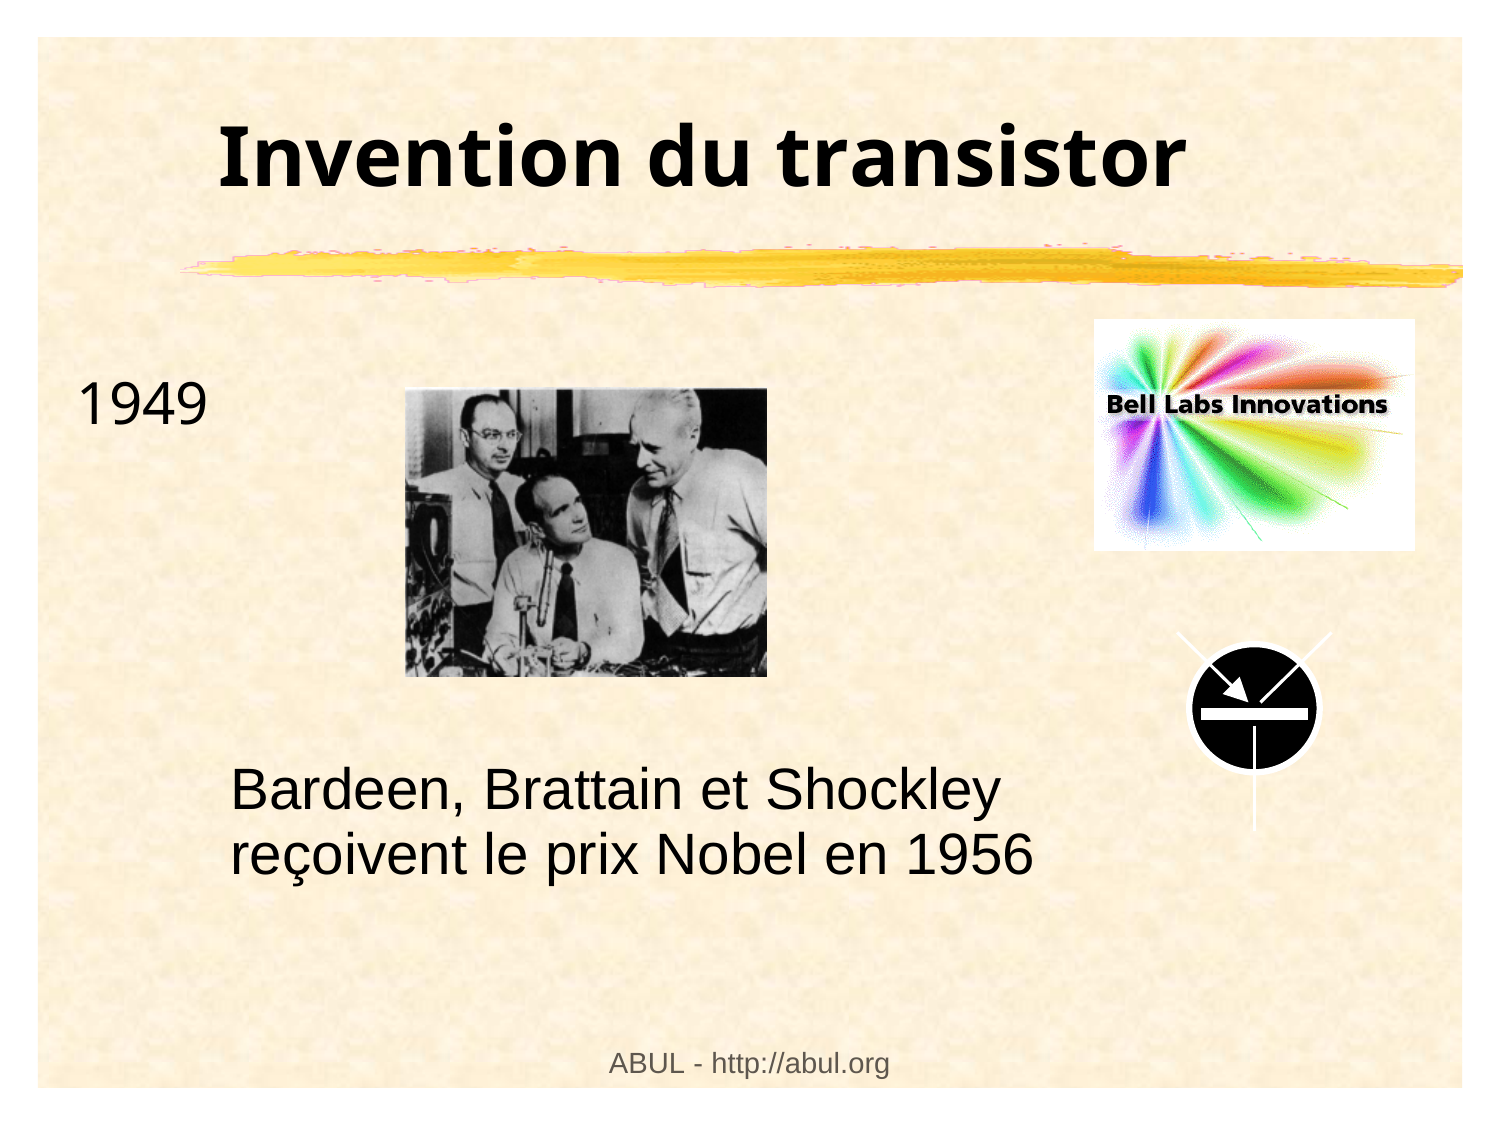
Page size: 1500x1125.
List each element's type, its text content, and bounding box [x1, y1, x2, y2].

text_box [1189, 644, 1320, 773]
text_box Bardeen, Brattain et Shockley reçoivent le prix Nobel en 1956 [215, 749, 1118, 910]
picture [37, 37, 1463, 1088]
text_box 1949 [61, 354, 276, 441]
title Invention du transistor [203, 61, 1415, 248]
